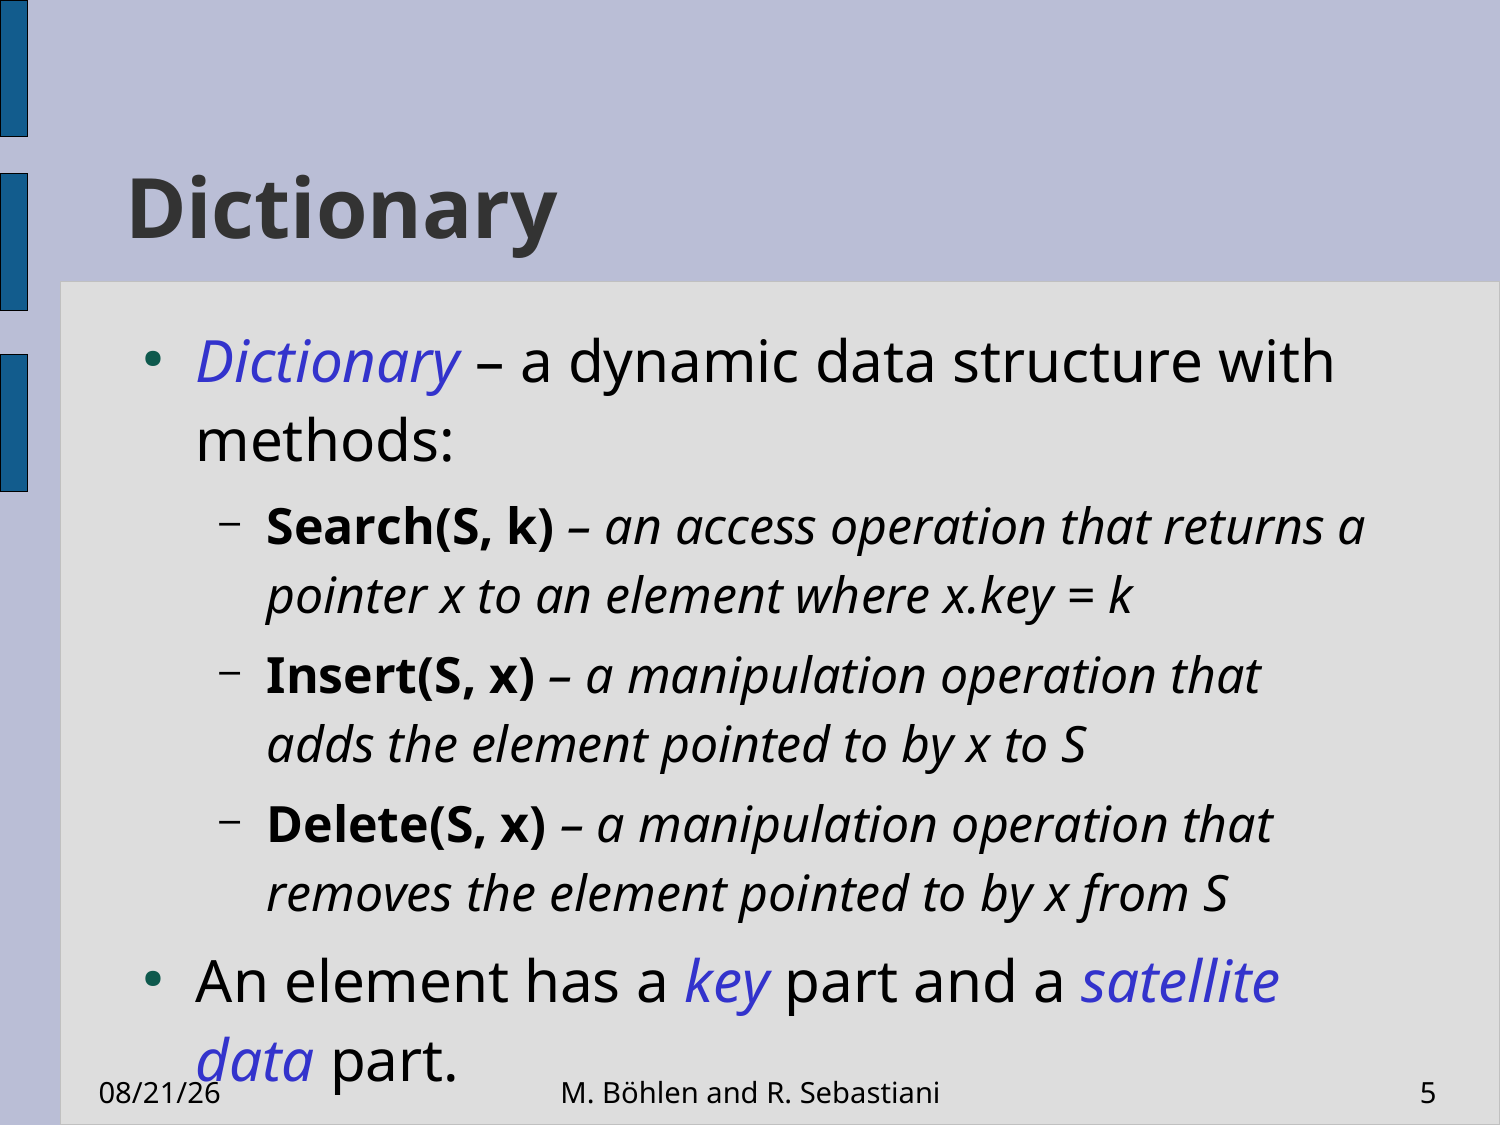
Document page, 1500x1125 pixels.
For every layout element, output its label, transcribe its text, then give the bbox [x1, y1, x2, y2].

list Dictionary – a dynamic data structure with methods: Search(S, k) – an access operation that returns a pointer x to an element where x.key = k Insert(S, x) – a manipulation operation that adds the element pointed to by x to S Delete(S, x) – a manipulation operation that removes the element pointed to by x from S An element has a key part and a satellite data part. [110, 312, 1392, 1037]
title Dictionary [110, 67, 1392, 271]
